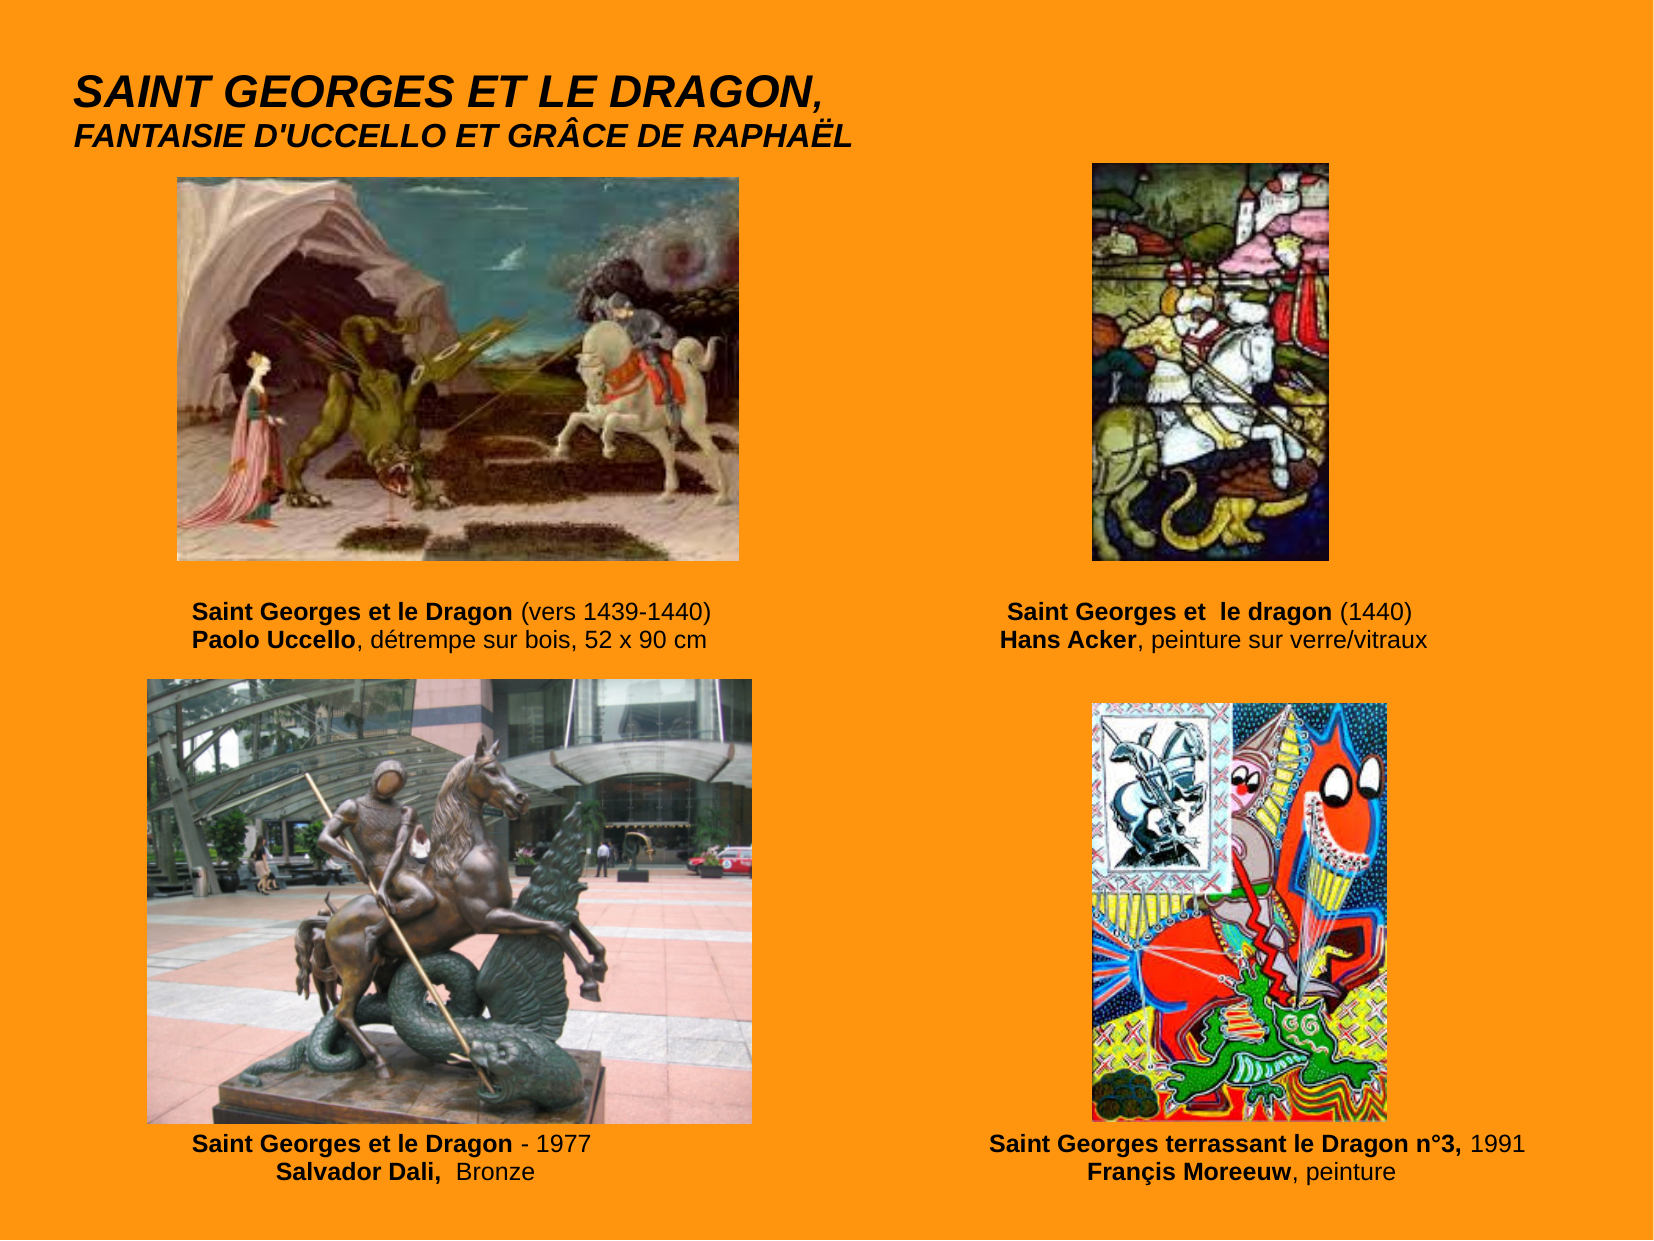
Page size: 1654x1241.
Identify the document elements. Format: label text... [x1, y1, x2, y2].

text_box Saint Georges et le Dragon (vers 1439-1440) Paolo Uccello, détrempe sur bois, 52 x 90 cm [177, 590, 739, 679]
picture [147, 679, 752, 1124]
text_box Saint Georges et le Dragon - 1977 Salvador Dali, Bronze [177, 1122, 798, 1211]
picture [1092, 703, 1387, 1123]
picture [177, 177, 739, 562]
text_box Saint Georges terrassant le Dragon n°3, 1991 Françis Moreeuw, peinture [974, 1122, 1595, 1211]
text_box SAINT GEORGES ET LE DRAGON, FANTAISIE D'UCCELLO ET GRÂCE DE RAPHAËL [59, 59, 916, 222]
picture [1092, 163, 1329, 562]
text_box Saint Georges et le dragon (1440) Hans Acker, peinture sur verre/vitraux [915, 590, 1595, 739]
